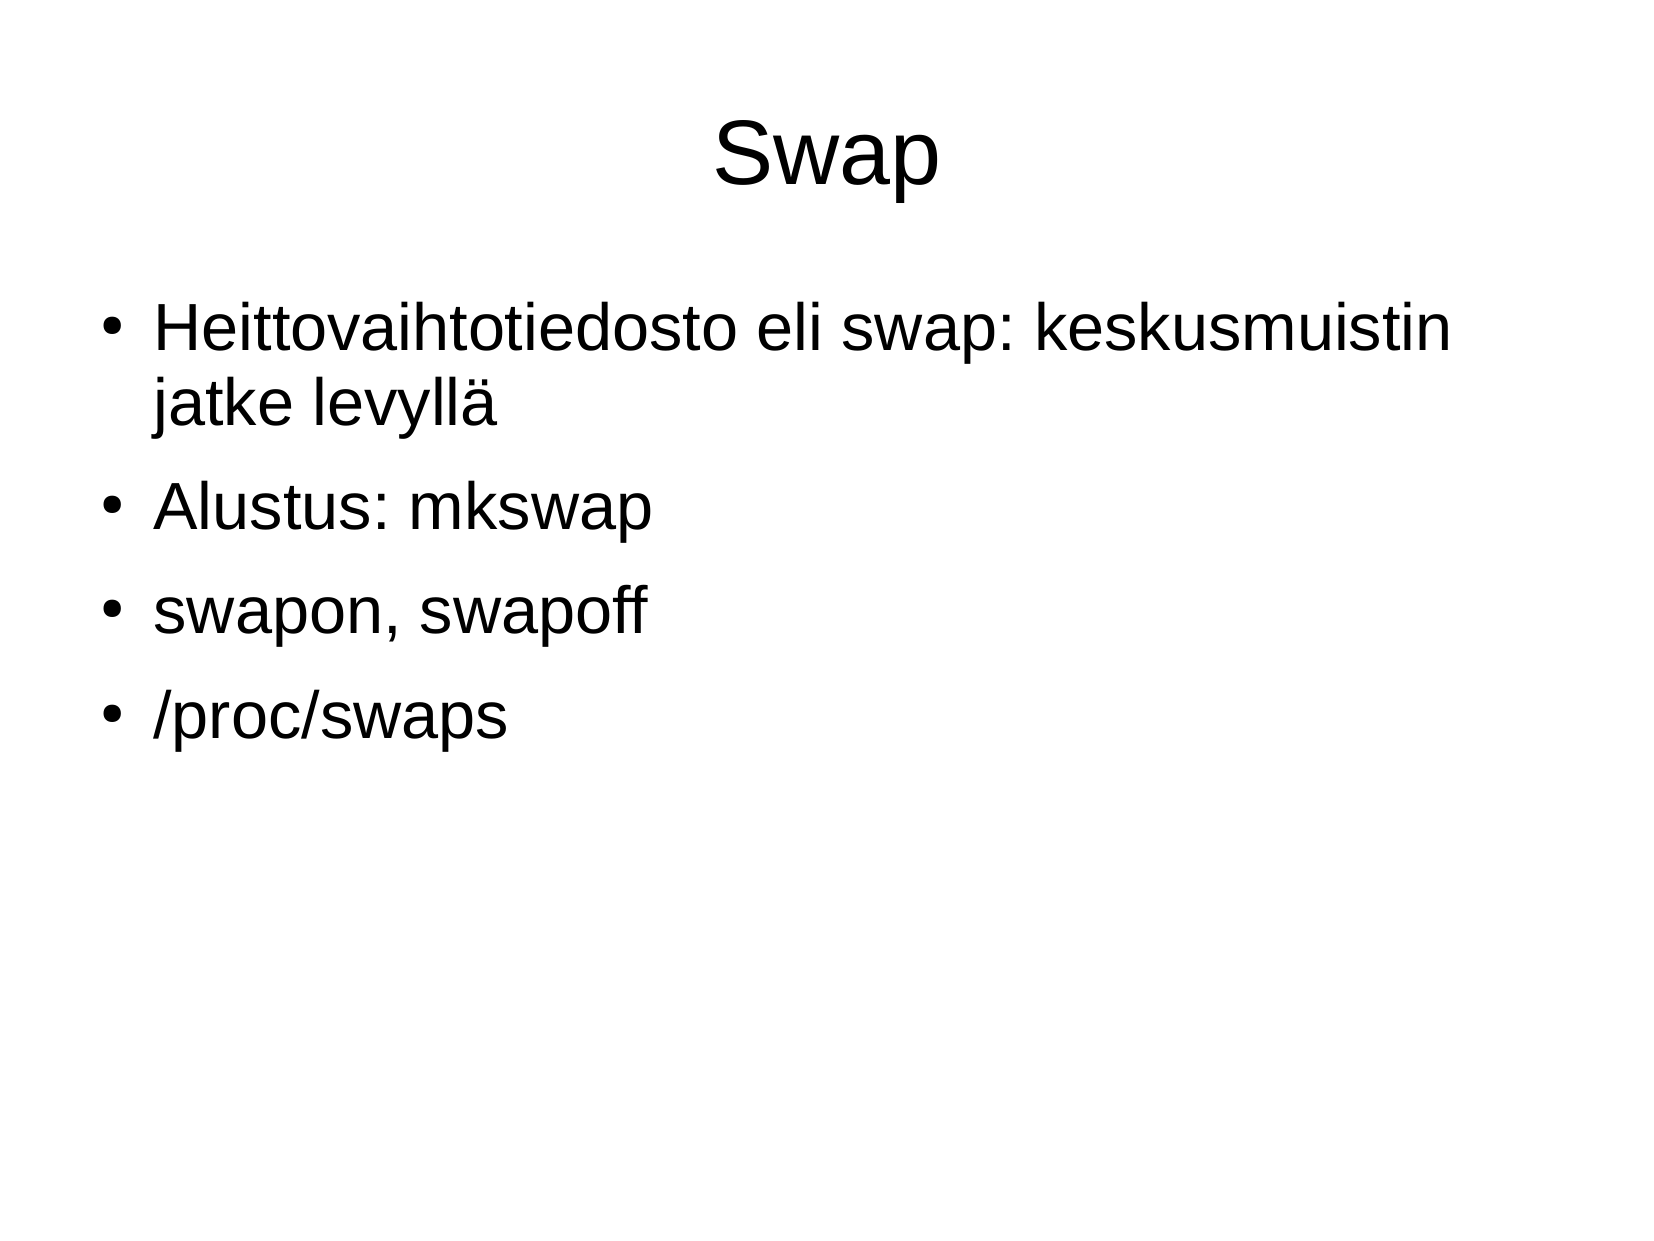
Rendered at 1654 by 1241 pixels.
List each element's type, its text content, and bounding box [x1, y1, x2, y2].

list Heittovaihtotiedosto eli swap: keskusmuistin jatke levyllä Alustus: mkswap swapon, swapoff /proc/swaps [82, 290, 1571, 1010]
title Swap [82, 49, 1571, 257]
